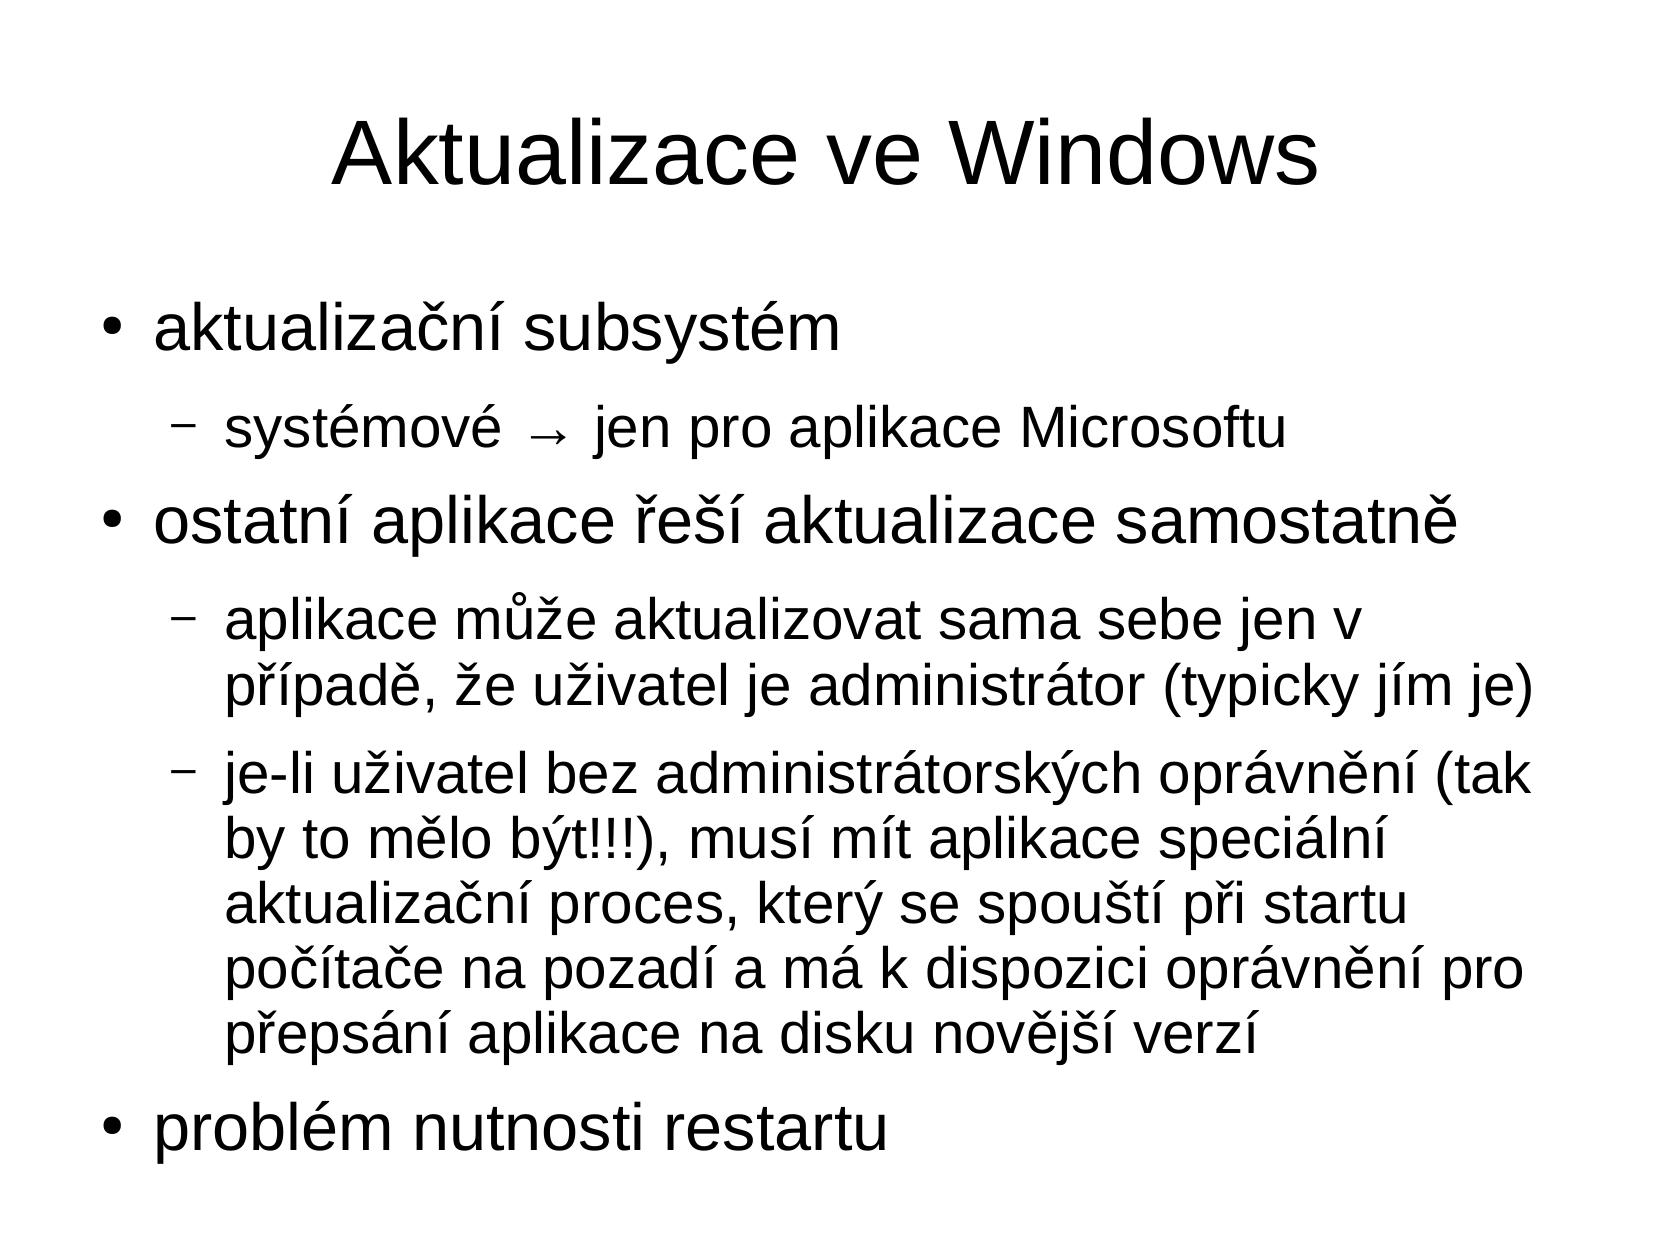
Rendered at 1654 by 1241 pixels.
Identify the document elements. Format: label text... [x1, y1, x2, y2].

list aktualizační subsystém systémové → jen pro aplikace Microsoftu ostatní aplikace řeší aktualizace samostatně aplikace může aktualizovat sama sebe jen v případě, že uživatel je administrátor (typicky jím je) je-li uživatel bez administrátorských oprávnění (tak by to mělo být!!!), musí mít aplikace speciální aktualizační proces, který se spouští při startu počítače na pozadí a má k dispozici oprávnění pro přepsání aplikace na disku novější verzí problém nutnosti restartu [82, 290, 1538, 1170]
title Aktualizace ve Windows [82, 49, 1571, 257]
